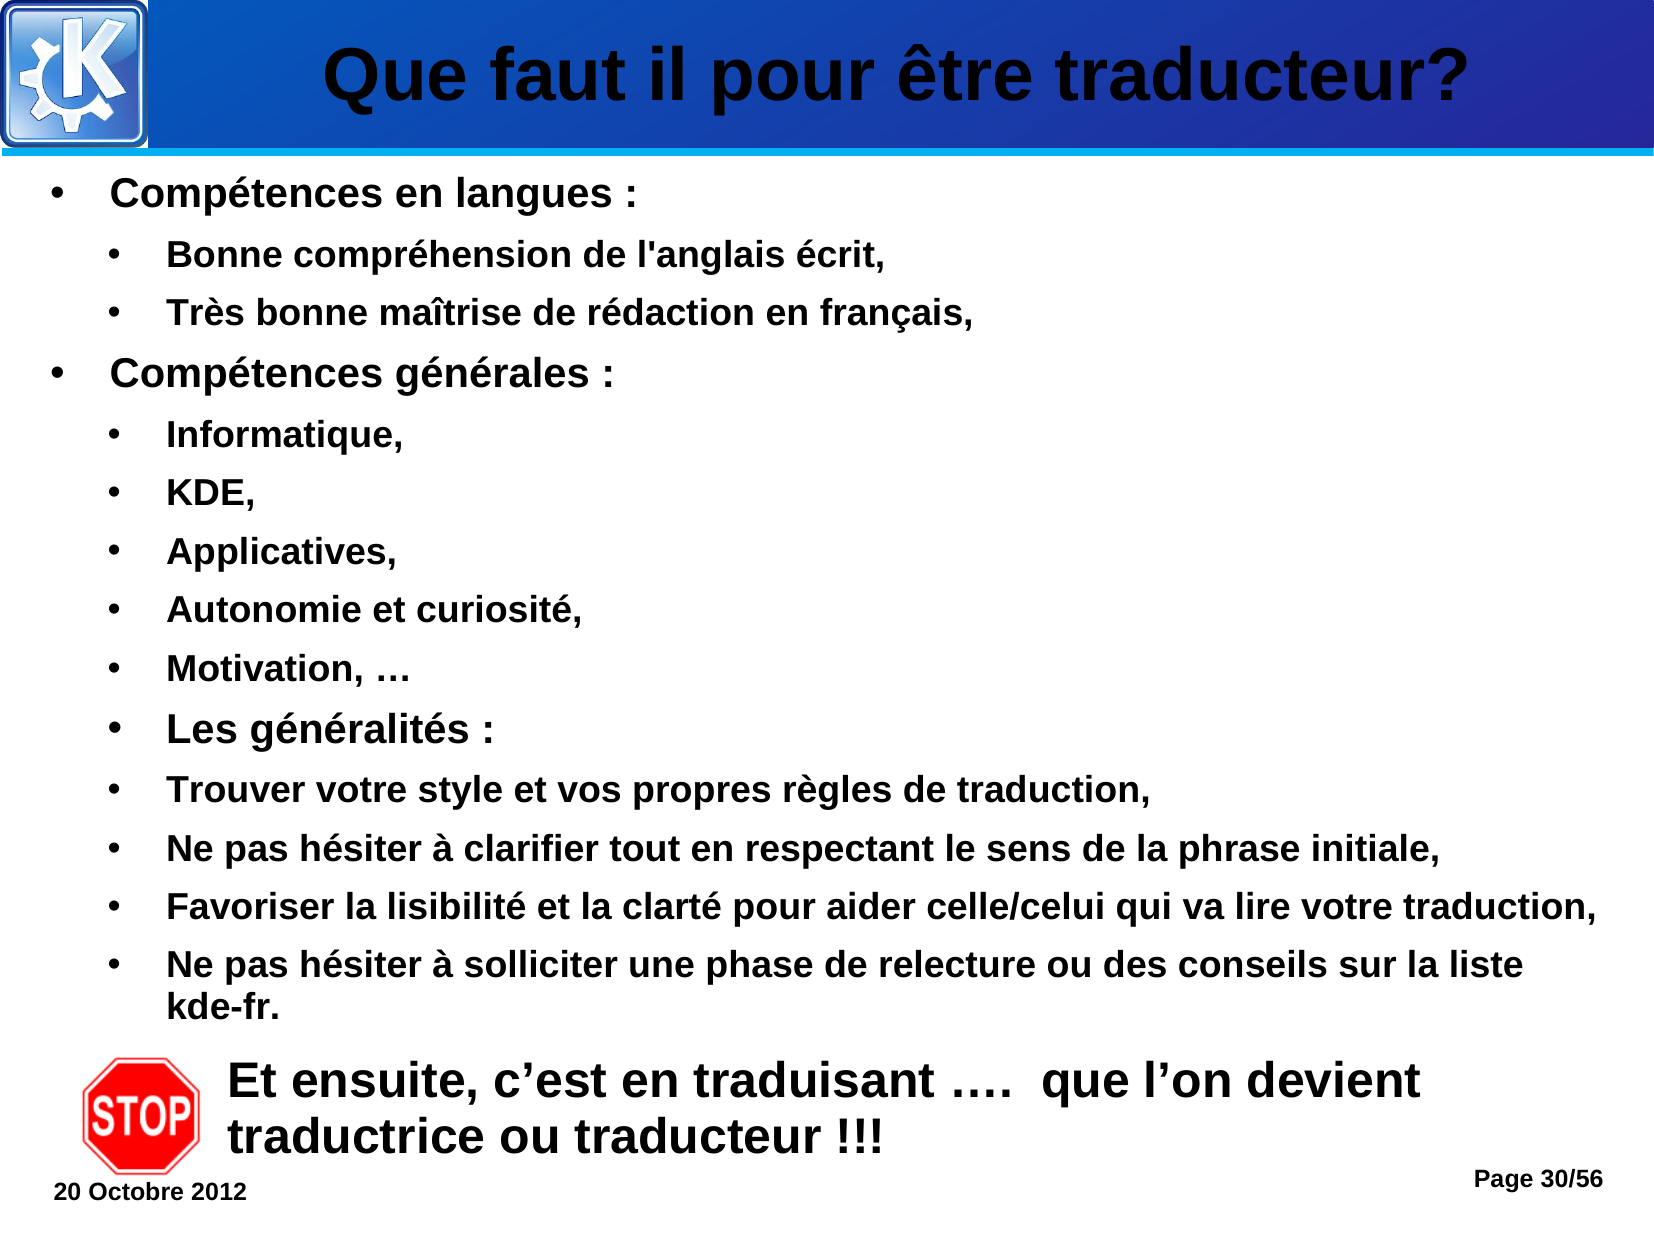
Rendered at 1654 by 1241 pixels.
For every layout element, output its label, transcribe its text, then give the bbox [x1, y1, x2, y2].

picture [82, 1057, 201, 1176]
text_box Compétences en langues : Bonne compréhension de l'anglais écrit, Très bonne maîtrise de rédaction en français, Compétences générales : Informatique, KDE, Applicatives, Autonomie et curiosité, Motivation, … Les généralités : Trouver votre style et vos propres règles de traduction, Ne pas hésiter à clarifier tout en respectant le sens de la phrase initiale, Favoriser la lisibilité et la clarté pour aider celle/celui qui va lire votre traduction, Ne pas hésiter à solliciter une phase de relecture ou des conseils sur la liste kde-fr. [35, 159, 1619, 1046]
text_box Que faut il pour être traducteur? [141, 0, 1654, 148]
text_box Et ensuite, c’est en traduisant …. que l’on devient traductrice ou traducteur !!! [212, 1045, 1607, 1173]
picture [0, 0, 141, 148]
